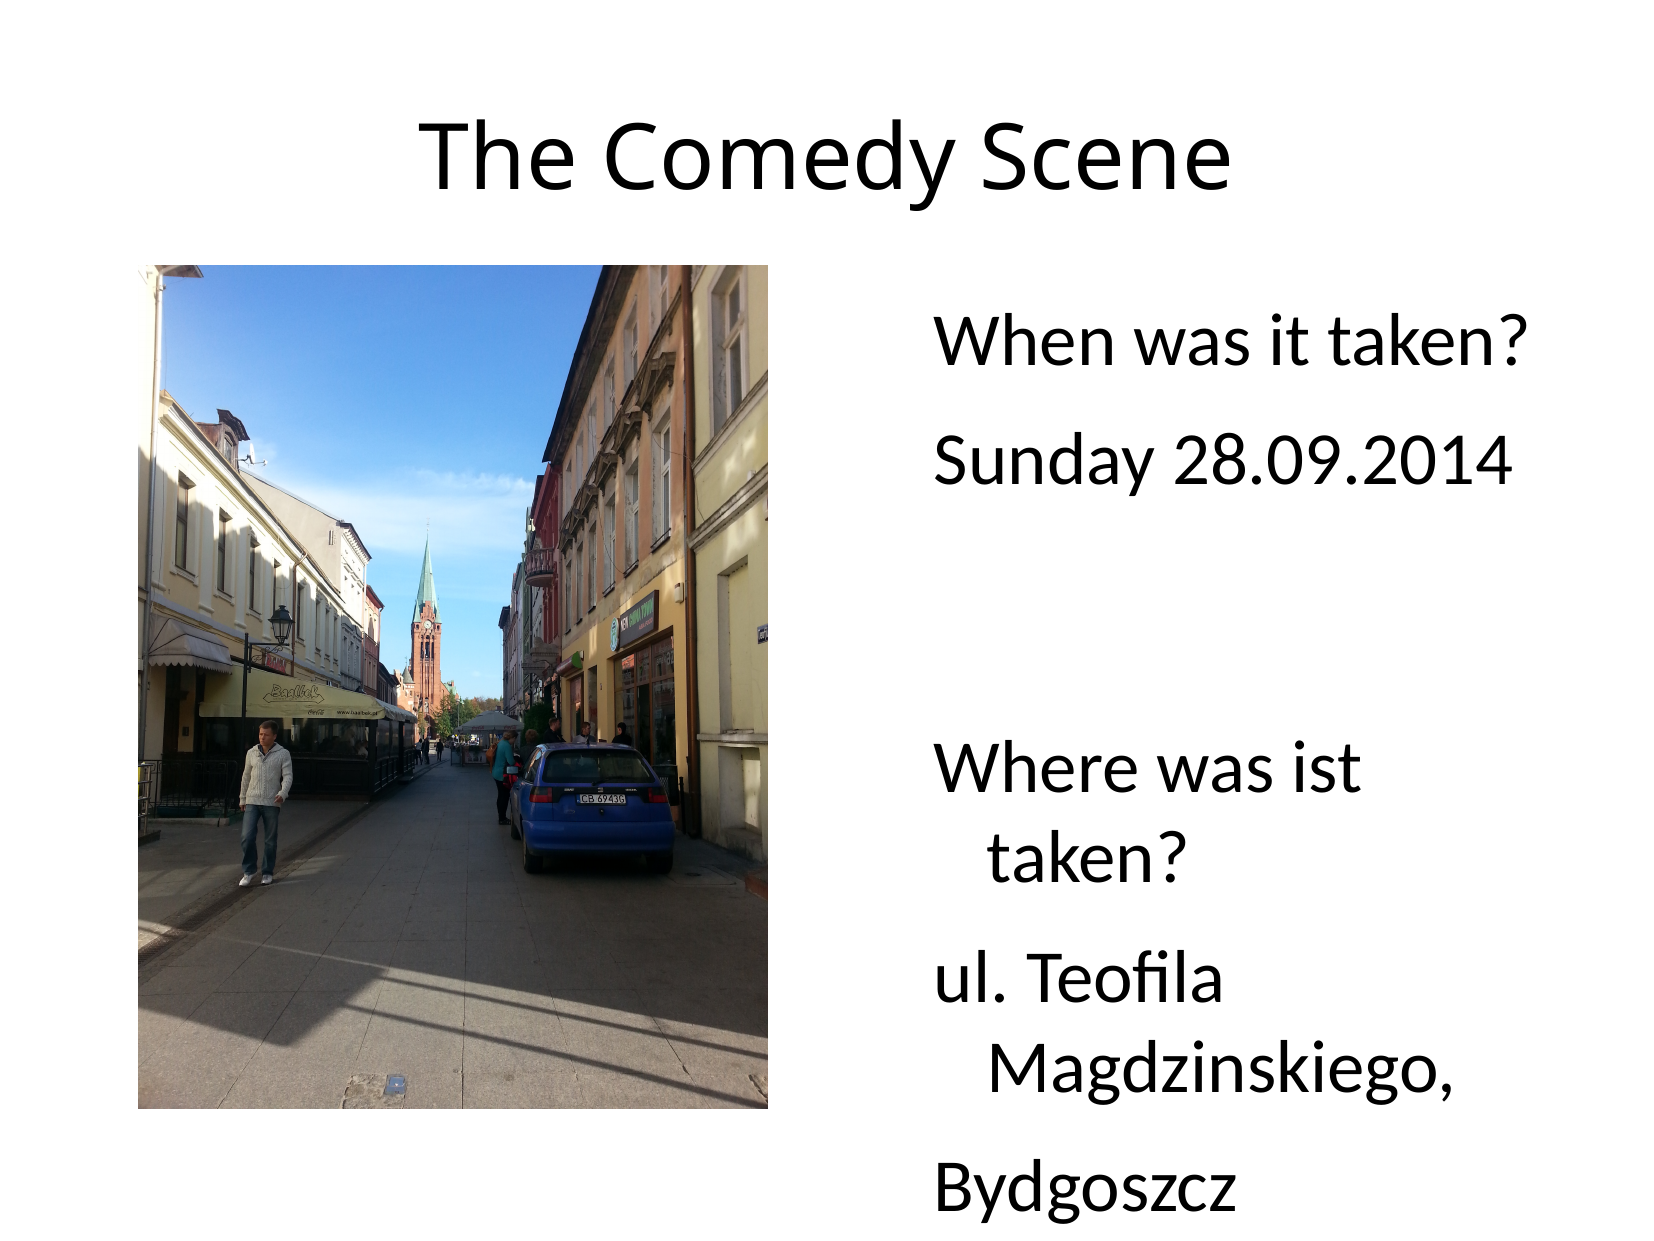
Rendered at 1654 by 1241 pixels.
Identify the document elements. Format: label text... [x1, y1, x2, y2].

picture [138, 265, 768, 1109]
list When was it taken? Sunday 28.09.2014 [845, 290, 1572, 681]
title The Comedy Scene [82, 49, 1571, 257]
list Where was ist taken? ul. Teofila Magdzinskiego, Bydgoszcz [845, 717, 1572, 1241]
